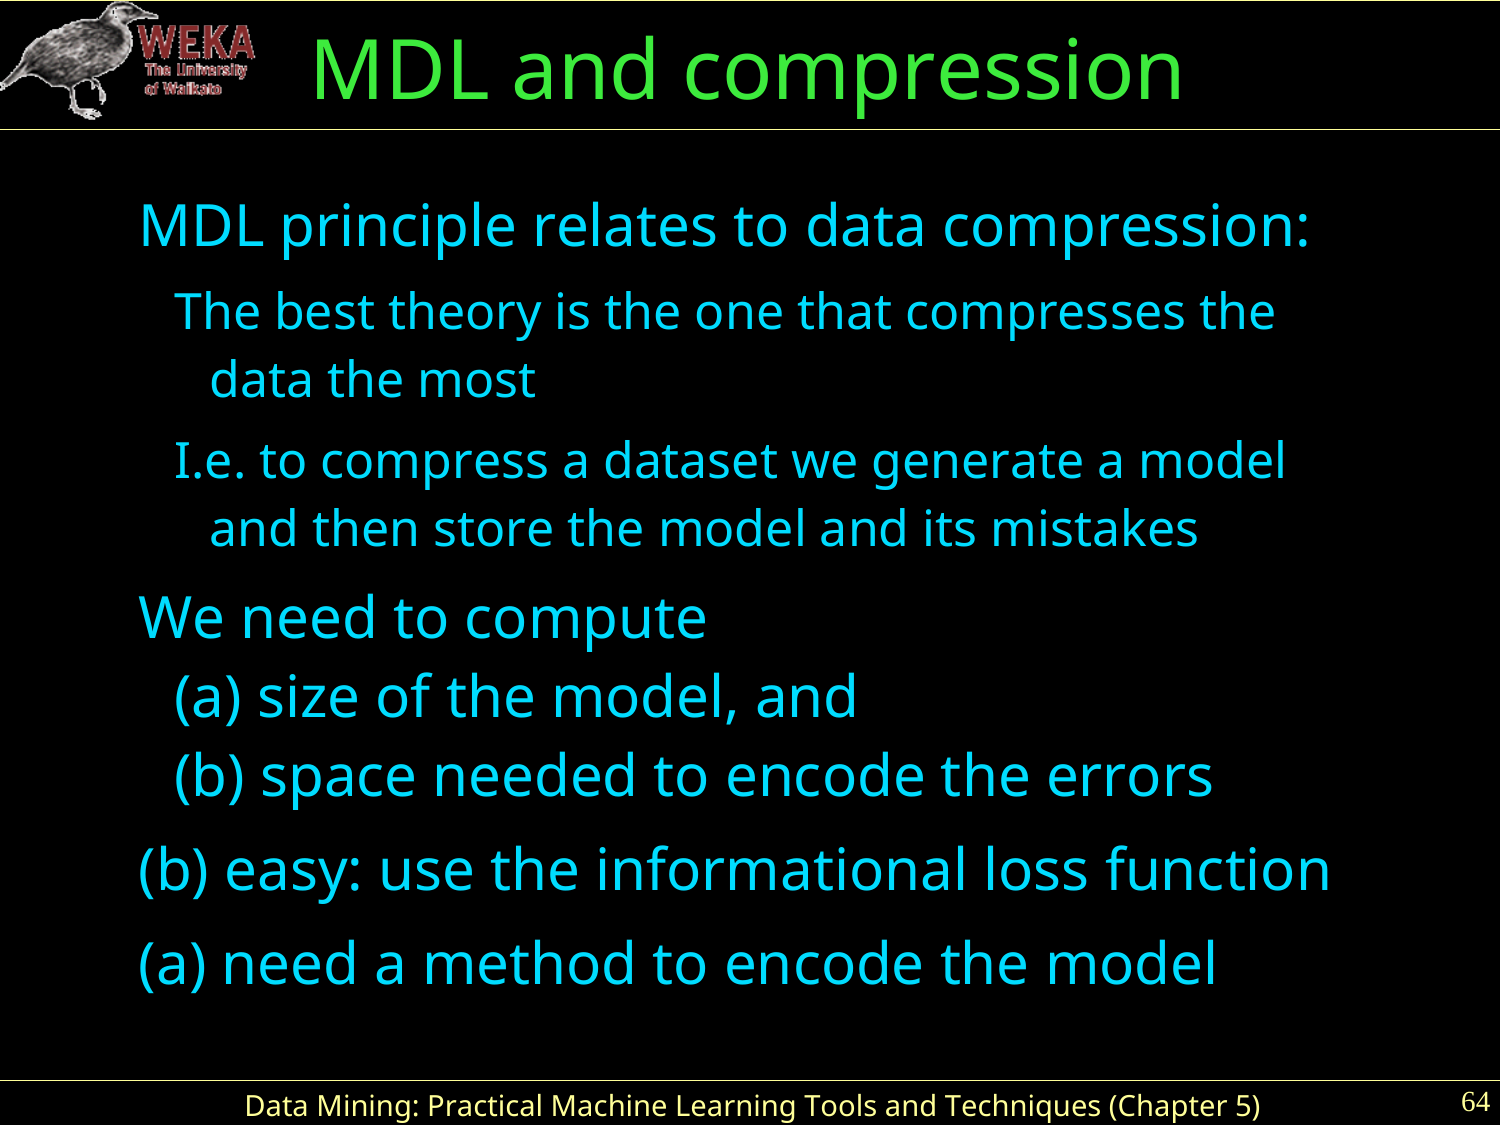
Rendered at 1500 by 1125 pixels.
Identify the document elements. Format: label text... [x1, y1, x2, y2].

title MDL and compression [295, 0, 1500, 148]
picture [0, 1, 266, 129]
text_box MDL principle relates to data compression: The best theory is the one that compresses the data the most I.e. to compress a dataset we generate a model and then store the model and its mistakes We need to compute (a) size of the model, and (b) space needed to encode the errors (b) easy: use the informational loss function (a) need a method to encode the model [88, 177, 1388, 890]
